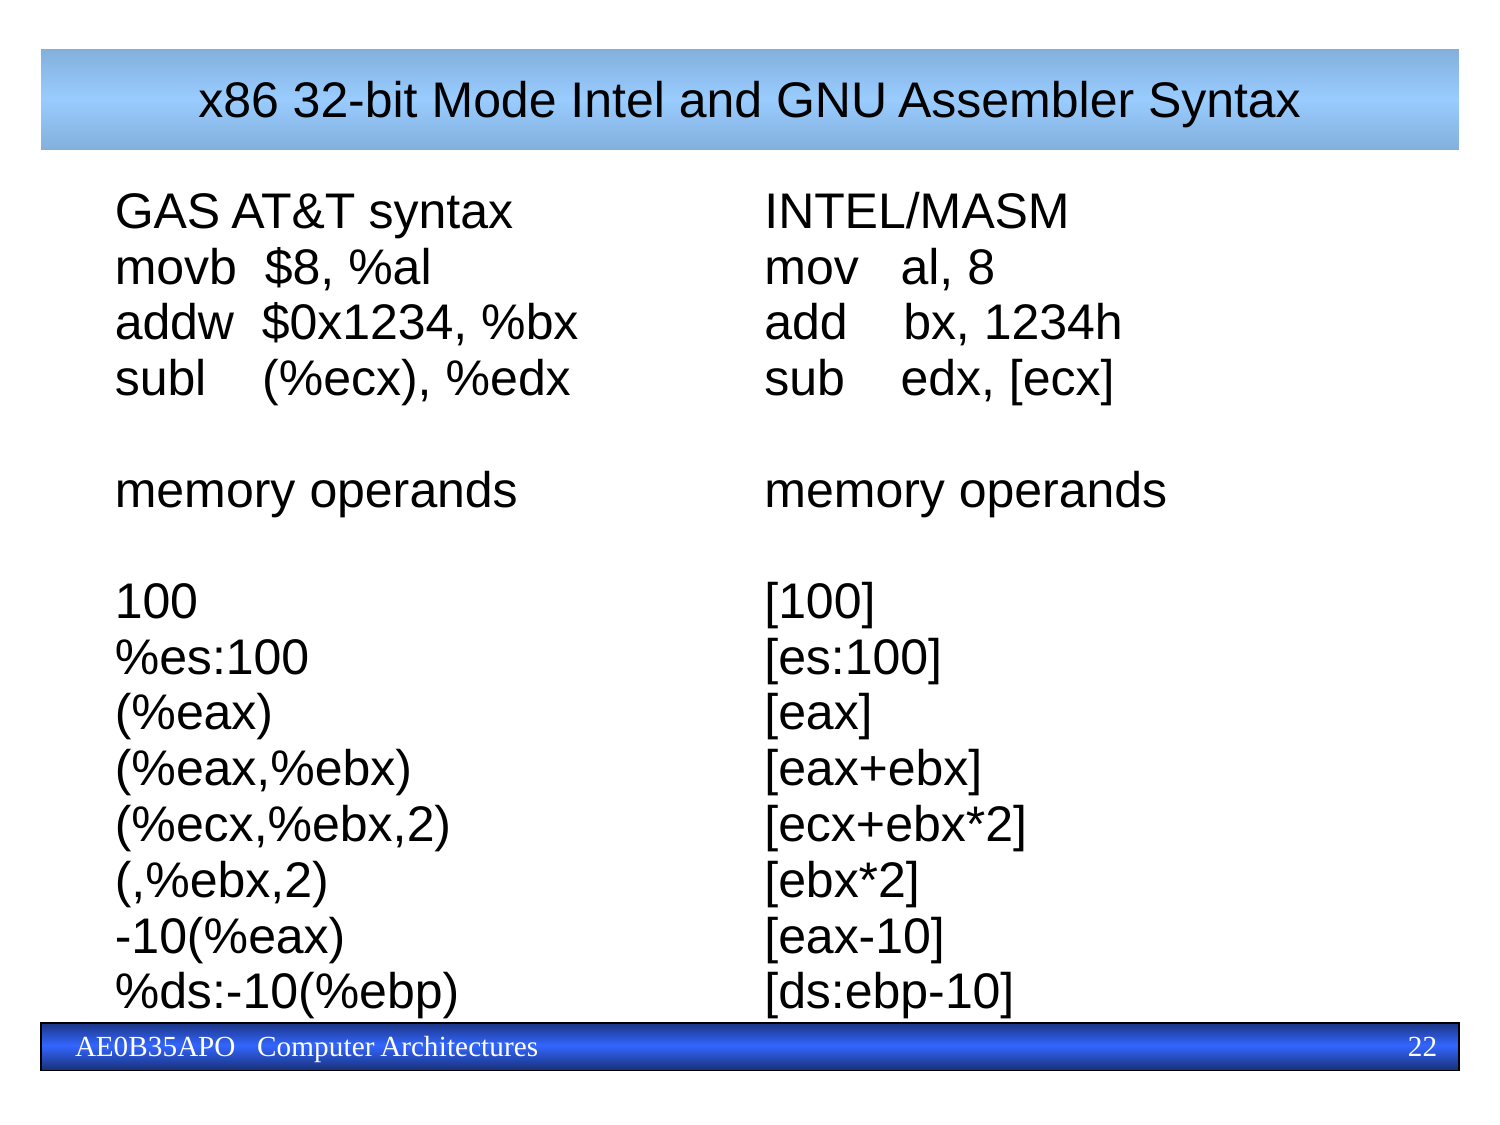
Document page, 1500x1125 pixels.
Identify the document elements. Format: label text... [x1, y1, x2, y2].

title x86 32-bit Mode Intel and GNU Assembler Syntax [41, 49, 1459, 150]
text_box GAS AT&T syntax INTEL/MASM movb $8, %al mov al, 8 addw $0x1234, %bx add bx, 1234h subl (%ecx), %edx sub edx, [ecx] memory operands memory operands 100 [100] %es:100 [es:100] (%eax) [eax] (%eax,%ebx) [eax+ebx] (%ecx,%ebx,2) [ecx+ebx*2] (,%ebx,2) [ebx*2] -10(%eax) [eax-10] %ds:-10(%ebp) [ds:ebp-10] [100, 175, 1338, 1027]
